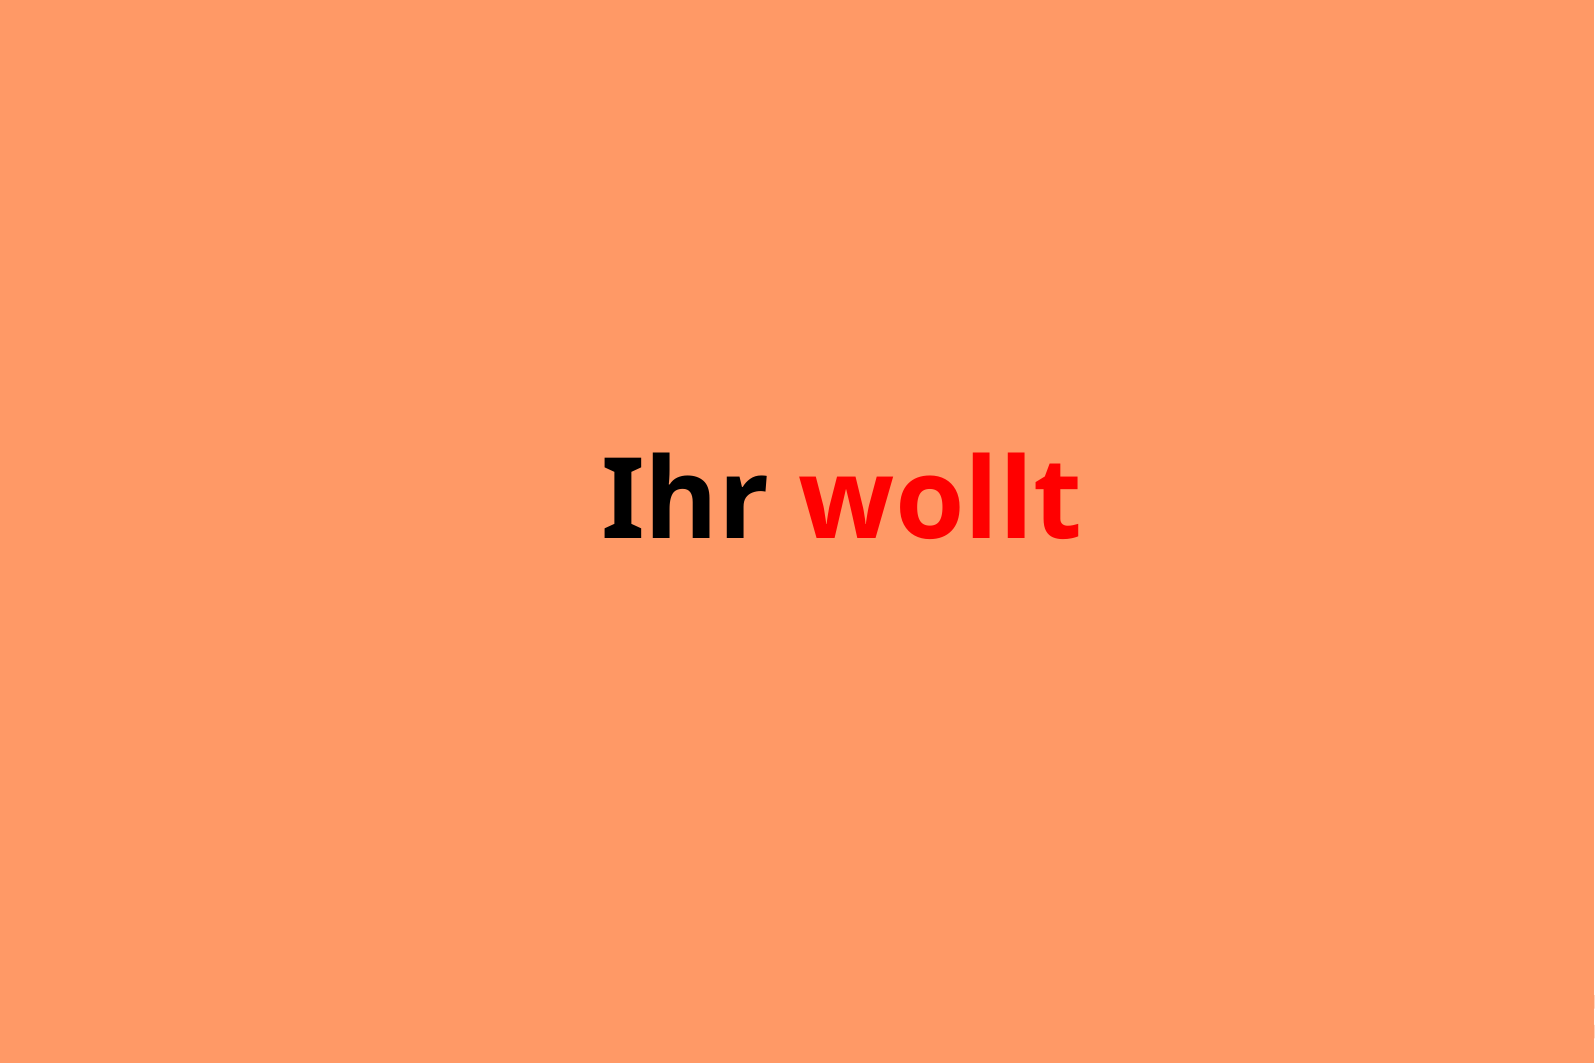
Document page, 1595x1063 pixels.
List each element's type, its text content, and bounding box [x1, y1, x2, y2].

subtitle Ihr wollt [147, 147, 1536, 842]
